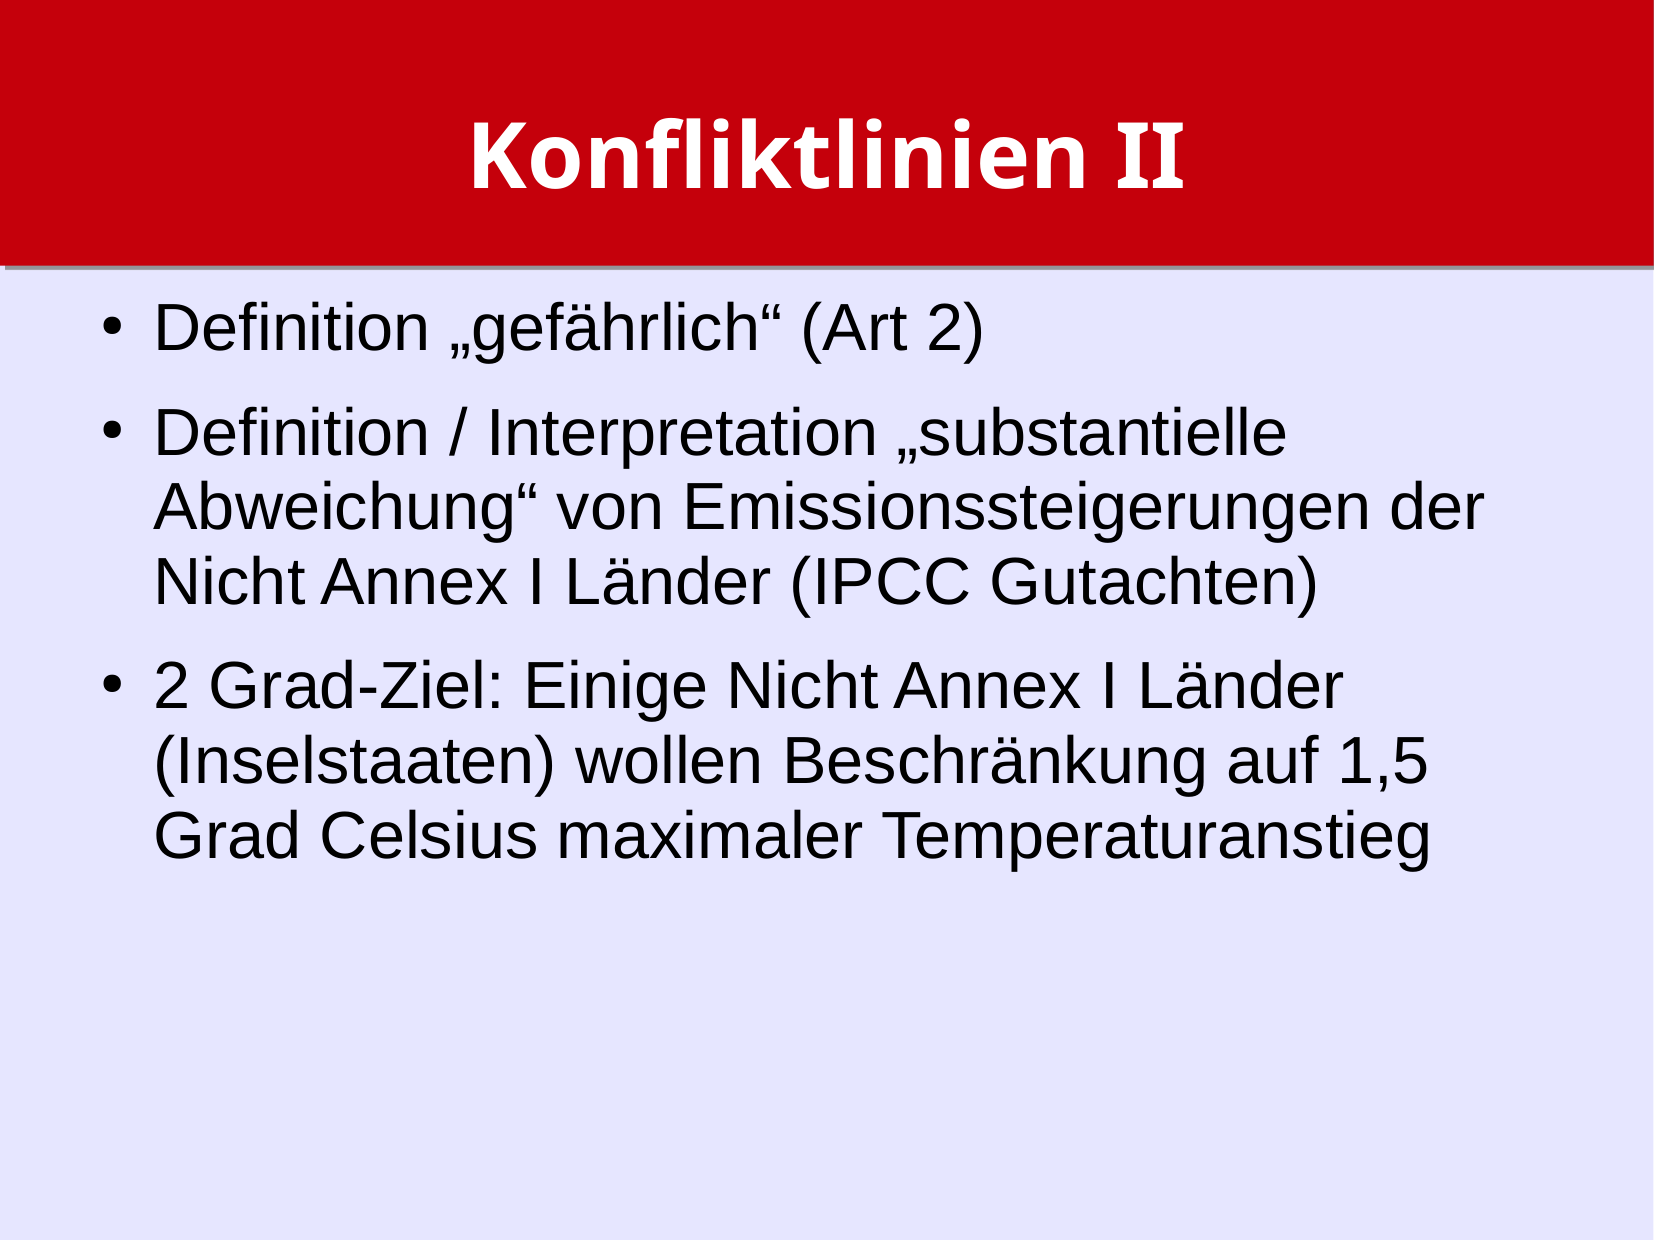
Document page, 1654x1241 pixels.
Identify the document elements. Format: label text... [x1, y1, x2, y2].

list Definition „gefährlich“ (Art 2) Definition / Interpretation „substantielle Abweichung“ von Emissionssteigerungen der Nicht Annex I Länder (IPCC Gutachten) 2 Grad-Ziel: Einige Nicht Annex I Länder (Inselstaaten) wollen Beschränkung auf 1,5 Grad Celsius maximaler Temperaturanstieg [82, 290, 1571, 1109]
title Konfliktlinien II [82, 49, 1571, 257]
